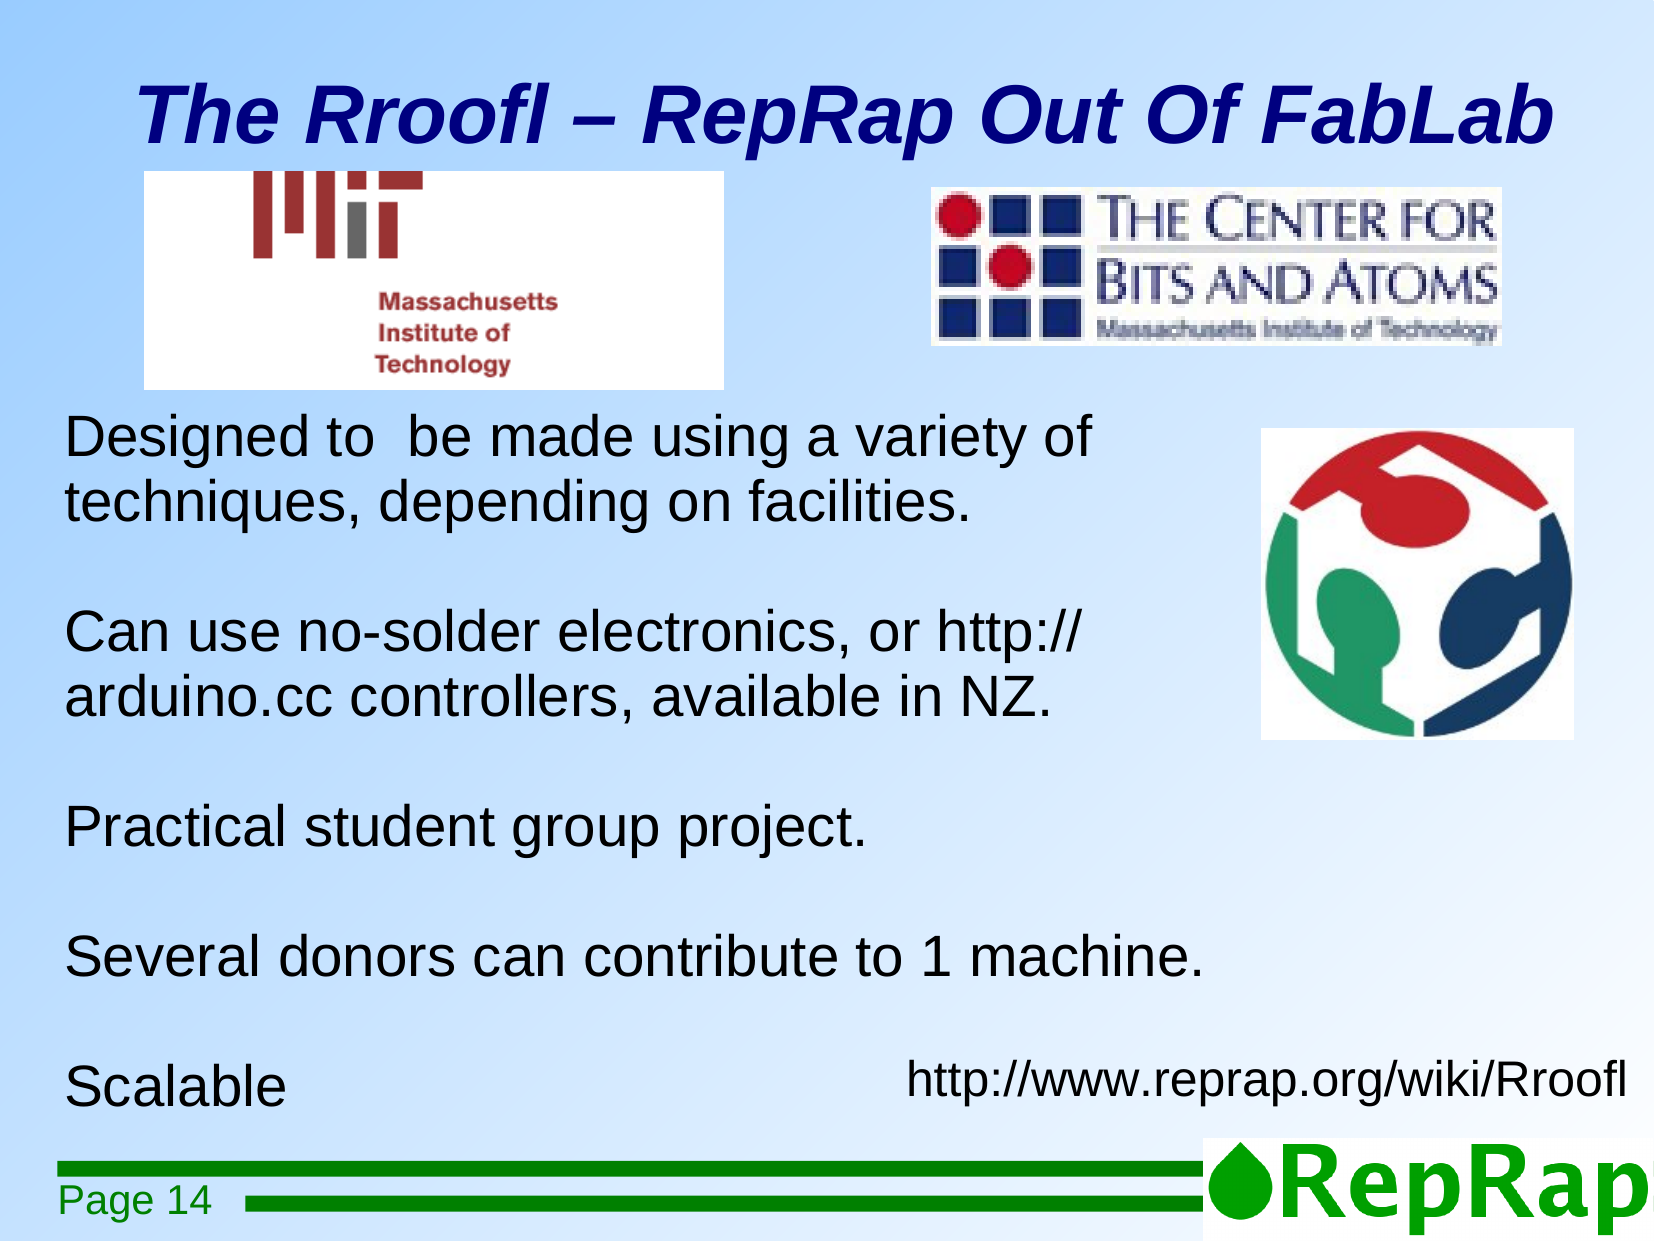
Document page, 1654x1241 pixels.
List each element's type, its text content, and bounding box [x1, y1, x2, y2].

picture [1261, 428, 1574, 740]
text_box http://www.reprap.org/wiki/Rroofl [906, 1051, 1629, 1108]
picture [144, 171, 724, 391]
text_box Designed to be made using a variety of techniques, depending on facilities. Can use no-solder electronics, or http://arduino.cc controllers, available in NZ. Practical student group project. Several donors can contribute to 1 machine. Scalable [64, 403, 1332, 1147]
picture [931, 187, 1502, 346]
picture [1203, 1138, 1654, 1241]
title The Rroofl – RepRap Out Of FabLab [75, 10, 1615, 218]
